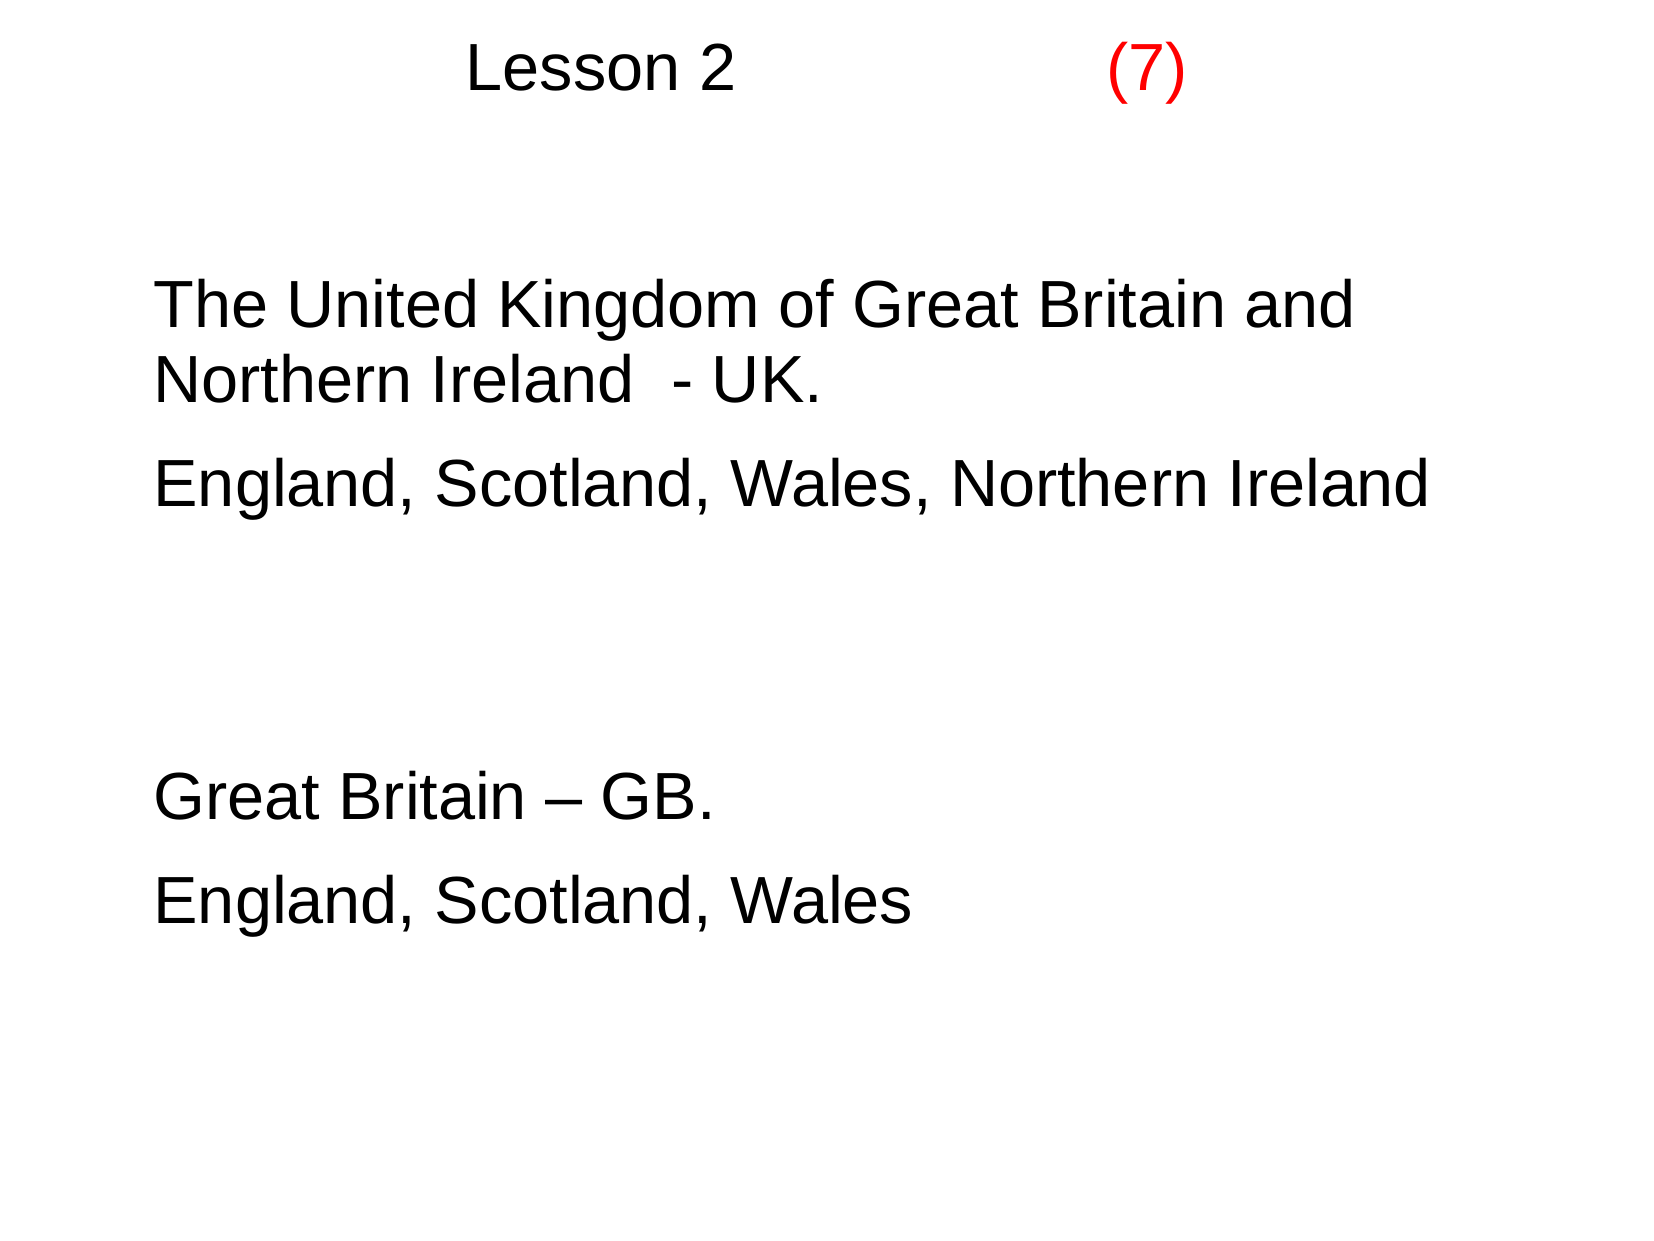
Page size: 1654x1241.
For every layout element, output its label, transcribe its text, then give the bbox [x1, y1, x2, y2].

title Lesson 2 (7) [82, 19, 1571, 115]
list The United Kingdom of Great Britain and Northern Ireland - UK. England, Scotland, Wales, Northern Ireland Great Britain – GB. England, Scotland, Wales [82, 162, 1571, 1163]
